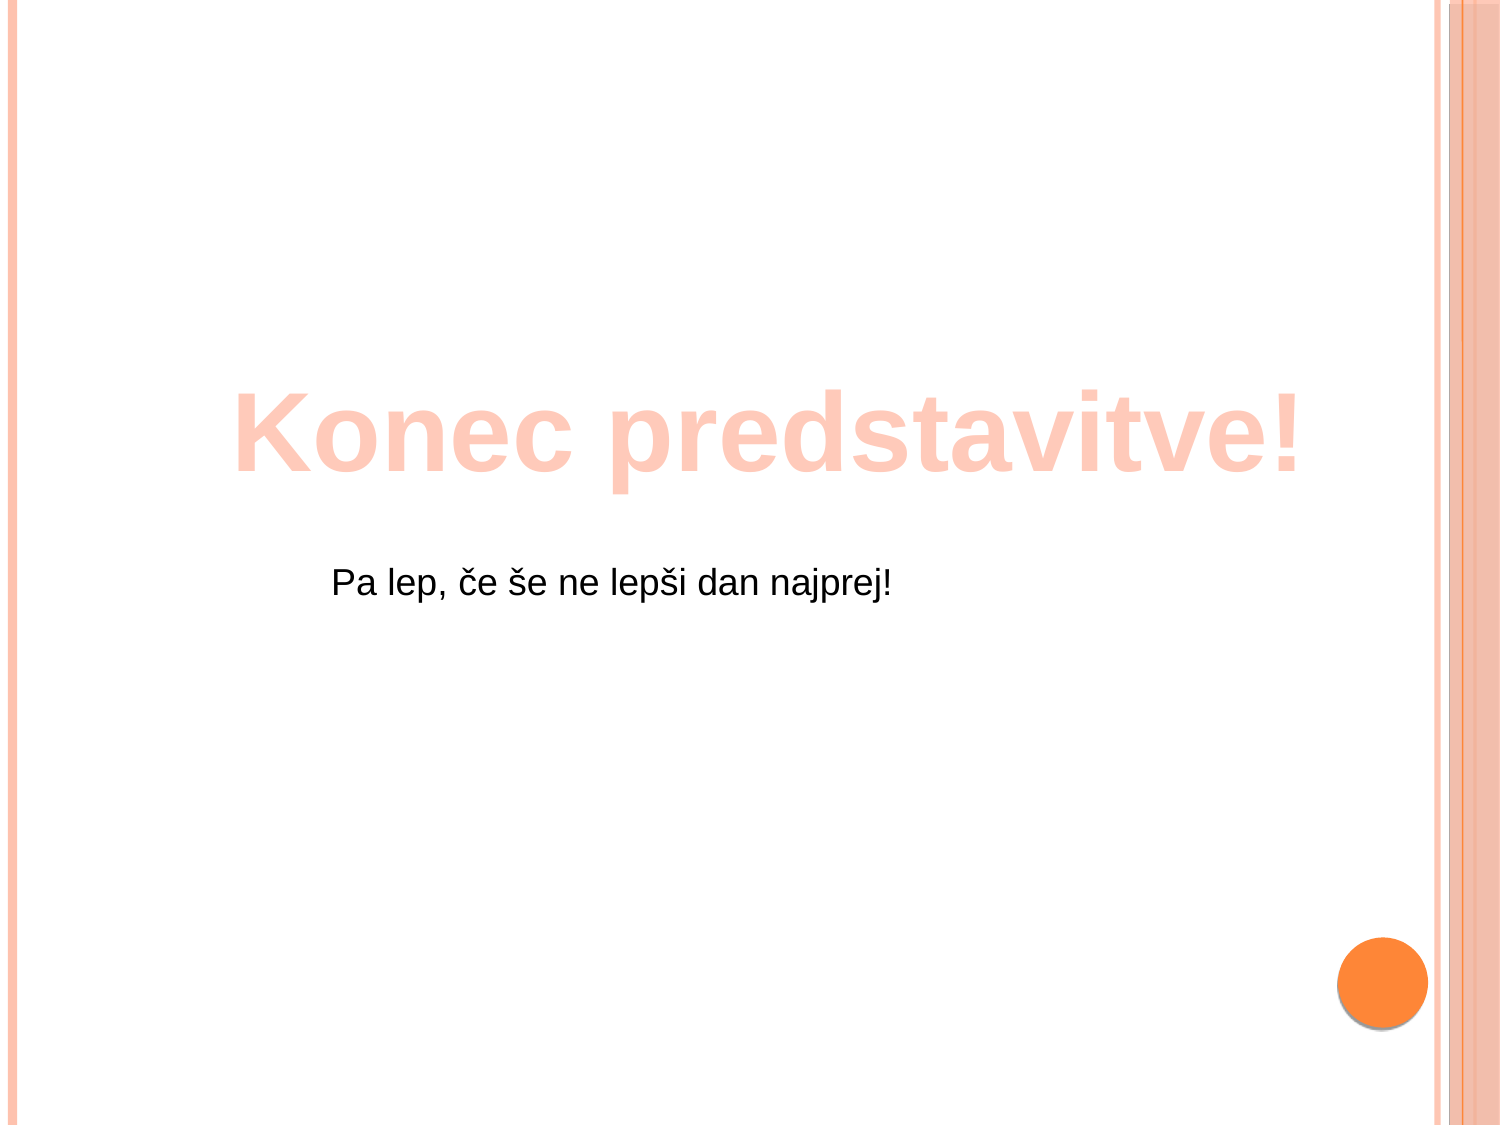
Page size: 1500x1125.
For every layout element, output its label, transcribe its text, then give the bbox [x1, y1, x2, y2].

text_box Pa lep, če še ne lepši dan najprej! [316, 550, 1207, 611]
text_box Konec predstavitve! [216, 351, 1322, 502]
